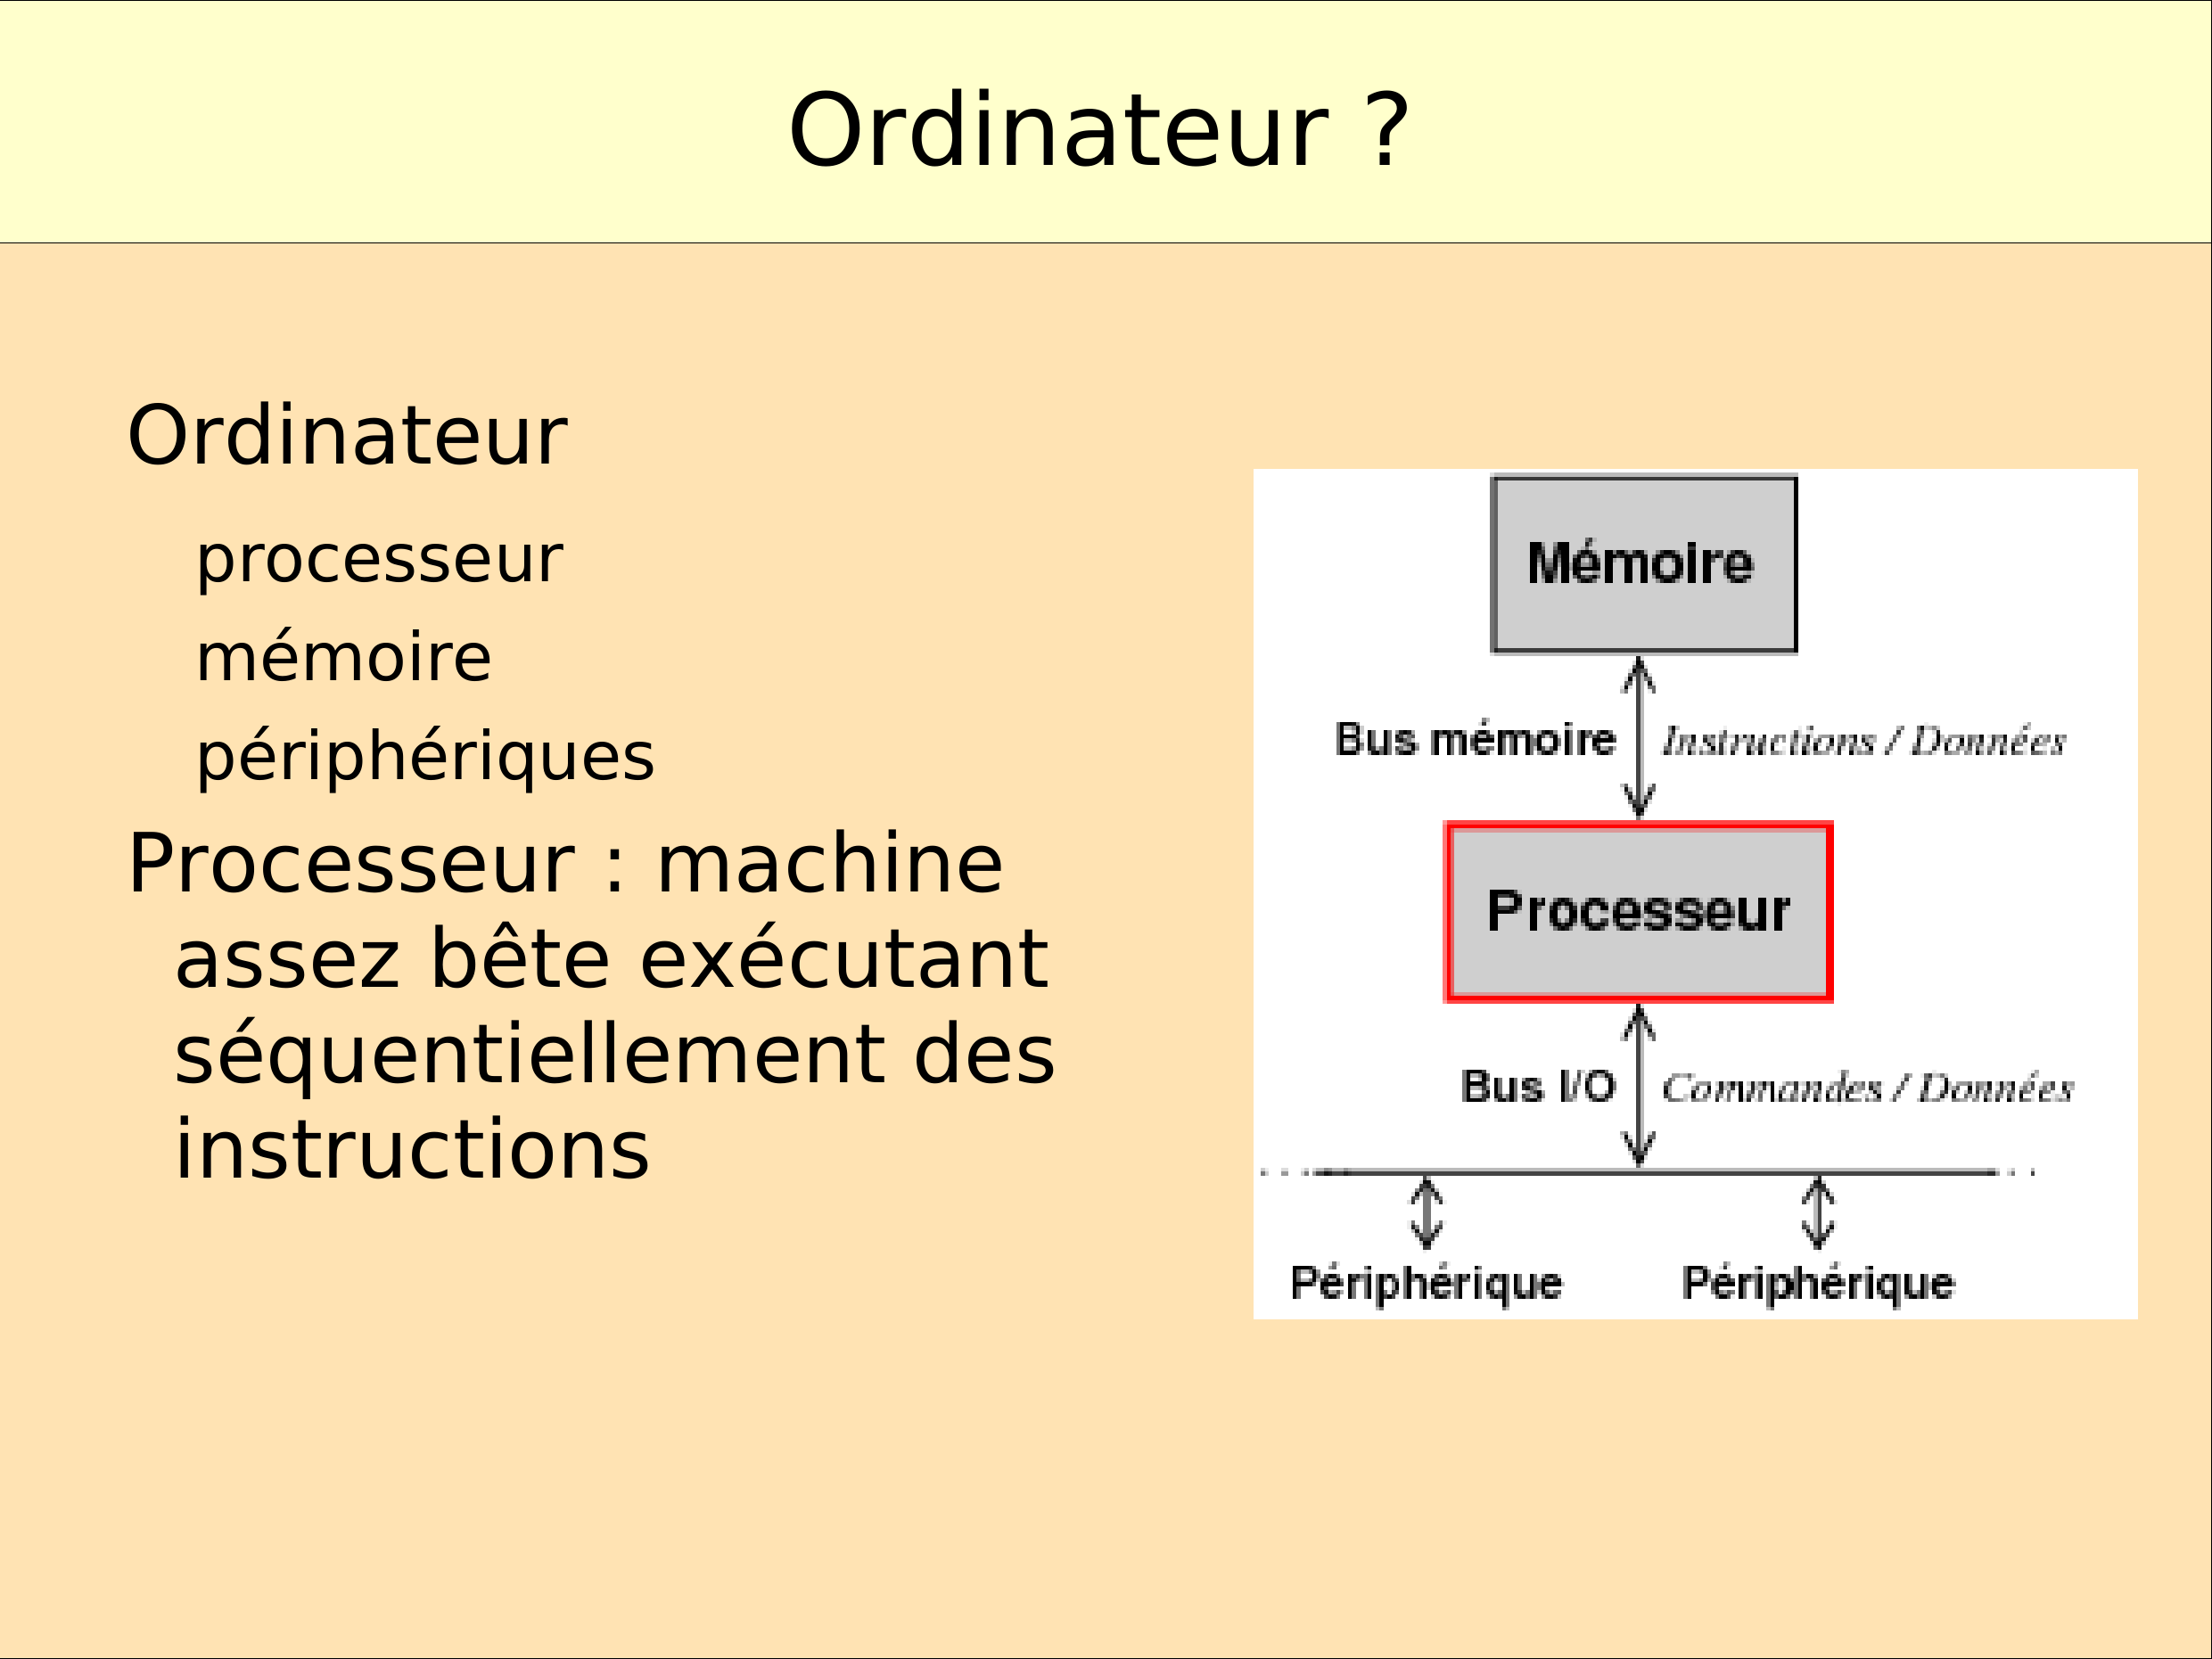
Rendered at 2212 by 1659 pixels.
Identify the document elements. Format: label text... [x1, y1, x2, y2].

list Ordinateur processeur mémoire périphériques Processeur : machine assez bête exécutant séquentiellement des instructions [110, 388, 1213, 1350]
title Ordinateur ? [153, 51, 2048, 211]
picture [1254, 469, 2138, 1319]
